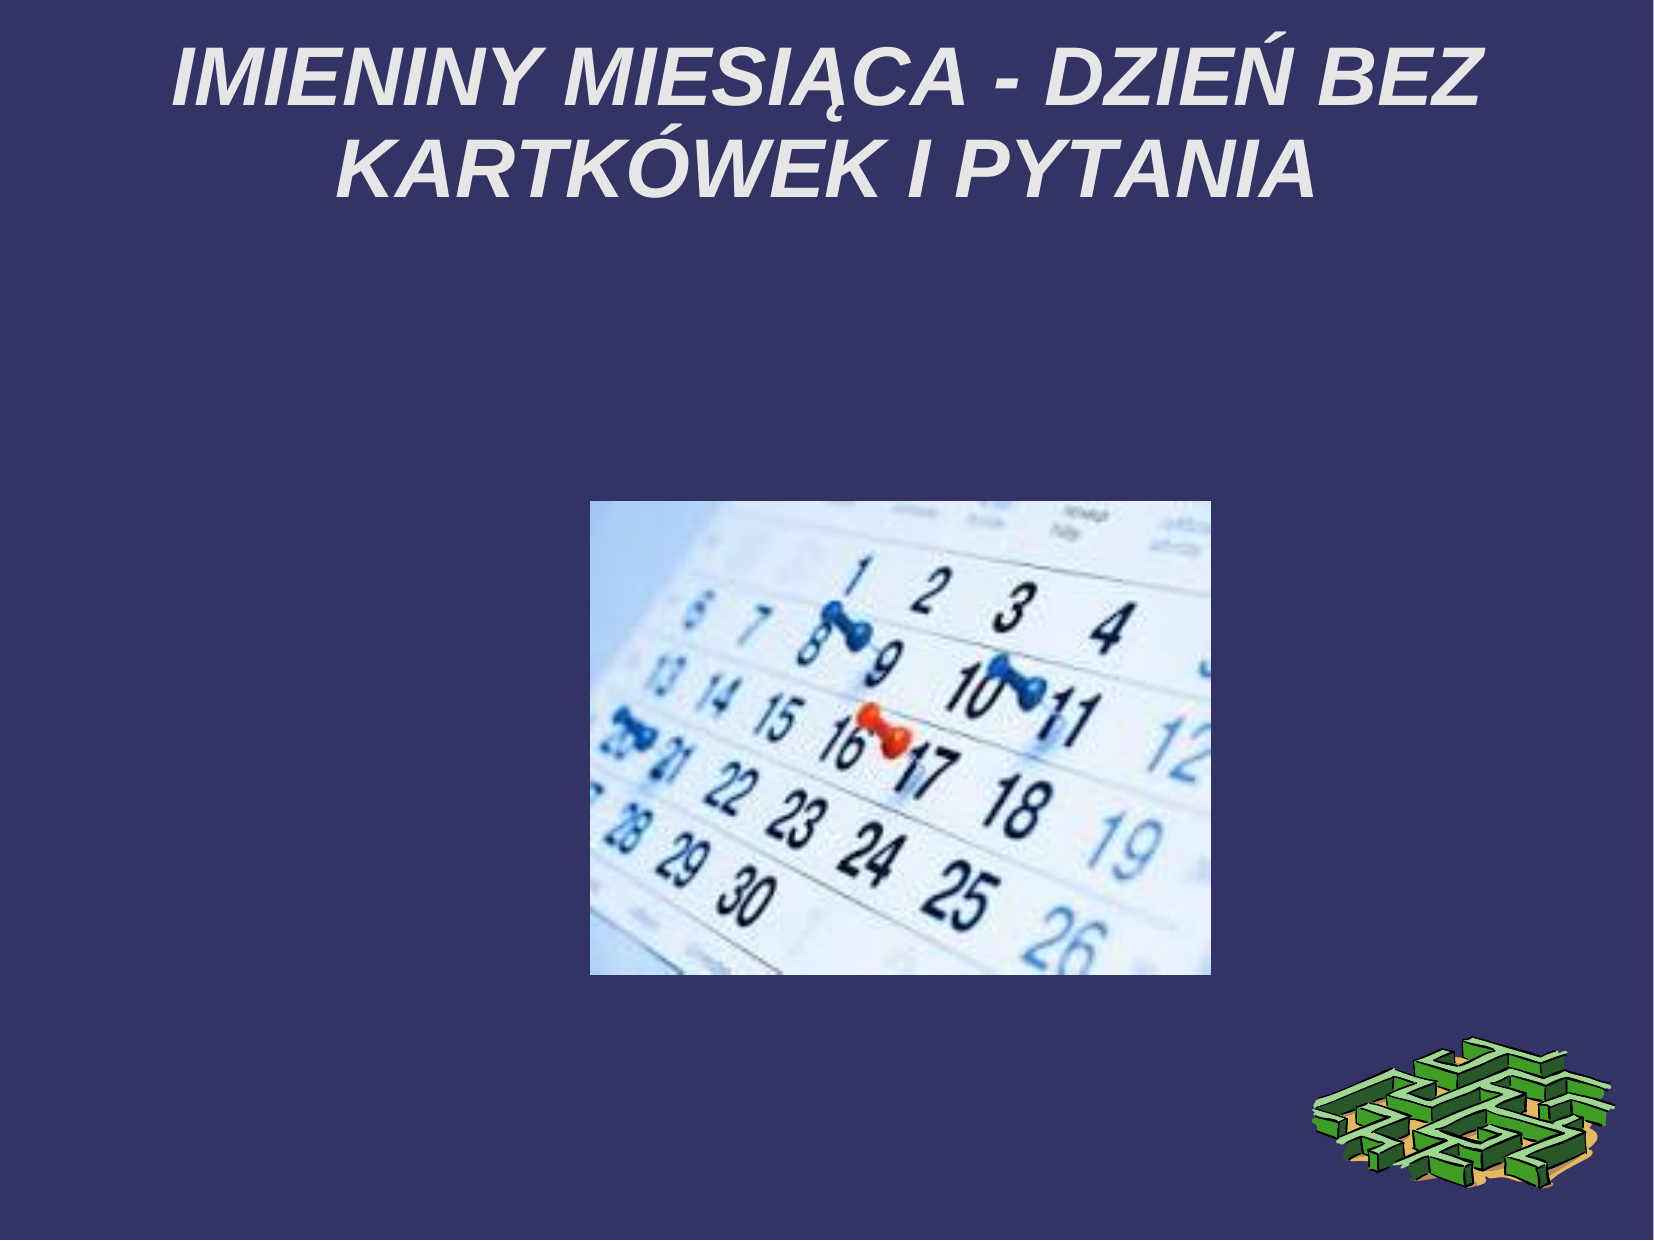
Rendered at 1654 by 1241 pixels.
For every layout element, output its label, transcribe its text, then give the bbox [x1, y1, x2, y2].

picture [590, 501, 1211, 975]
title IMIENINY MIESIĄCA - DZIEŃ BEZ KARTKÓWEK I PYTANIA [121, 19, 1534, 227]
